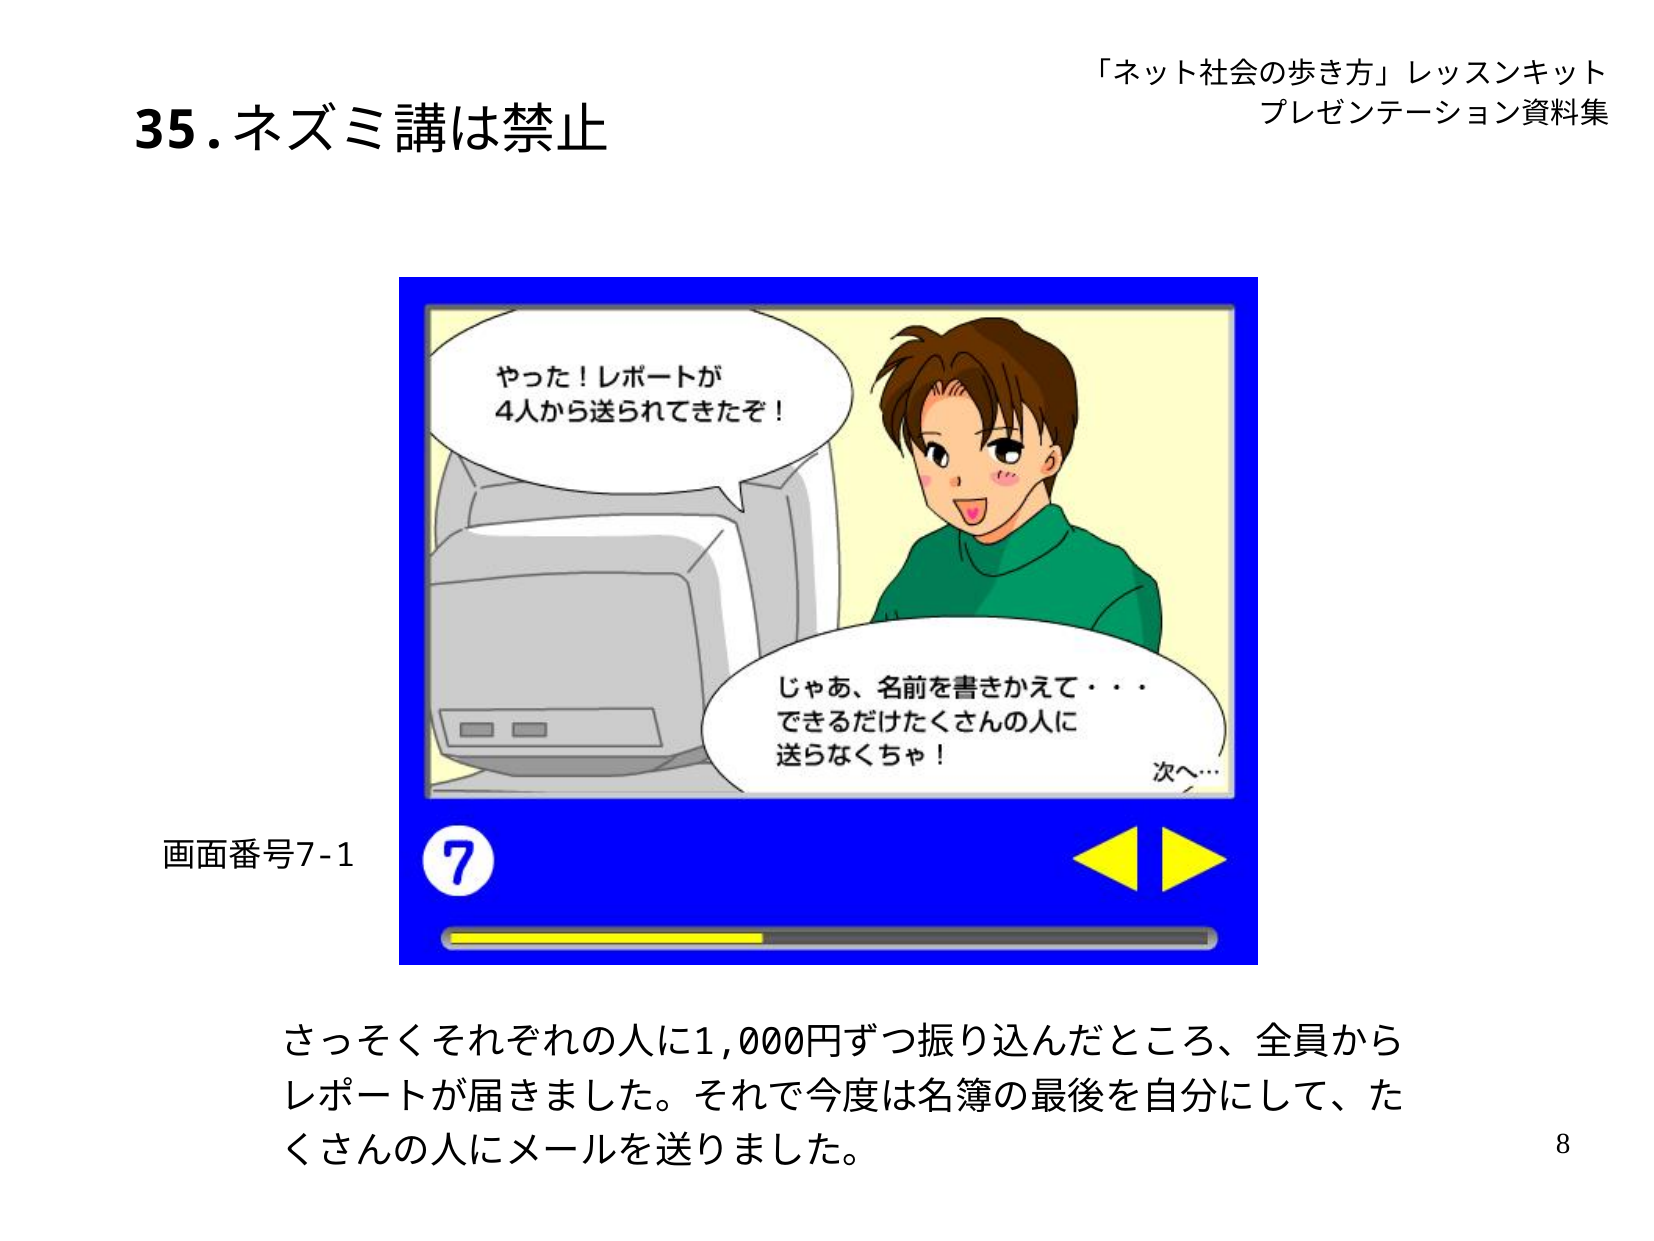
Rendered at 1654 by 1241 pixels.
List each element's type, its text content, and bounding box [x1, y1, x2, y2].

text_box さっそくそれぞれの人に1,000円ずつ振り込んだところ、全員からレポートが届きました。それで今度は名簿の最後を自分にして、たくさんの人にメールを送りました。 [265, 1003, 1447, 1182]
text_box 「ネット社会の歩き方」レッスンキット プレゼンテーション資料集 [1062, 44, 1625, 139]
text_box 35.ネズミ講は禁止 [118, 88, 1241, 169]
text_box 画面番号7-1 [147, 826, 384, 882]
picture [399, 277, 1258, 965]
